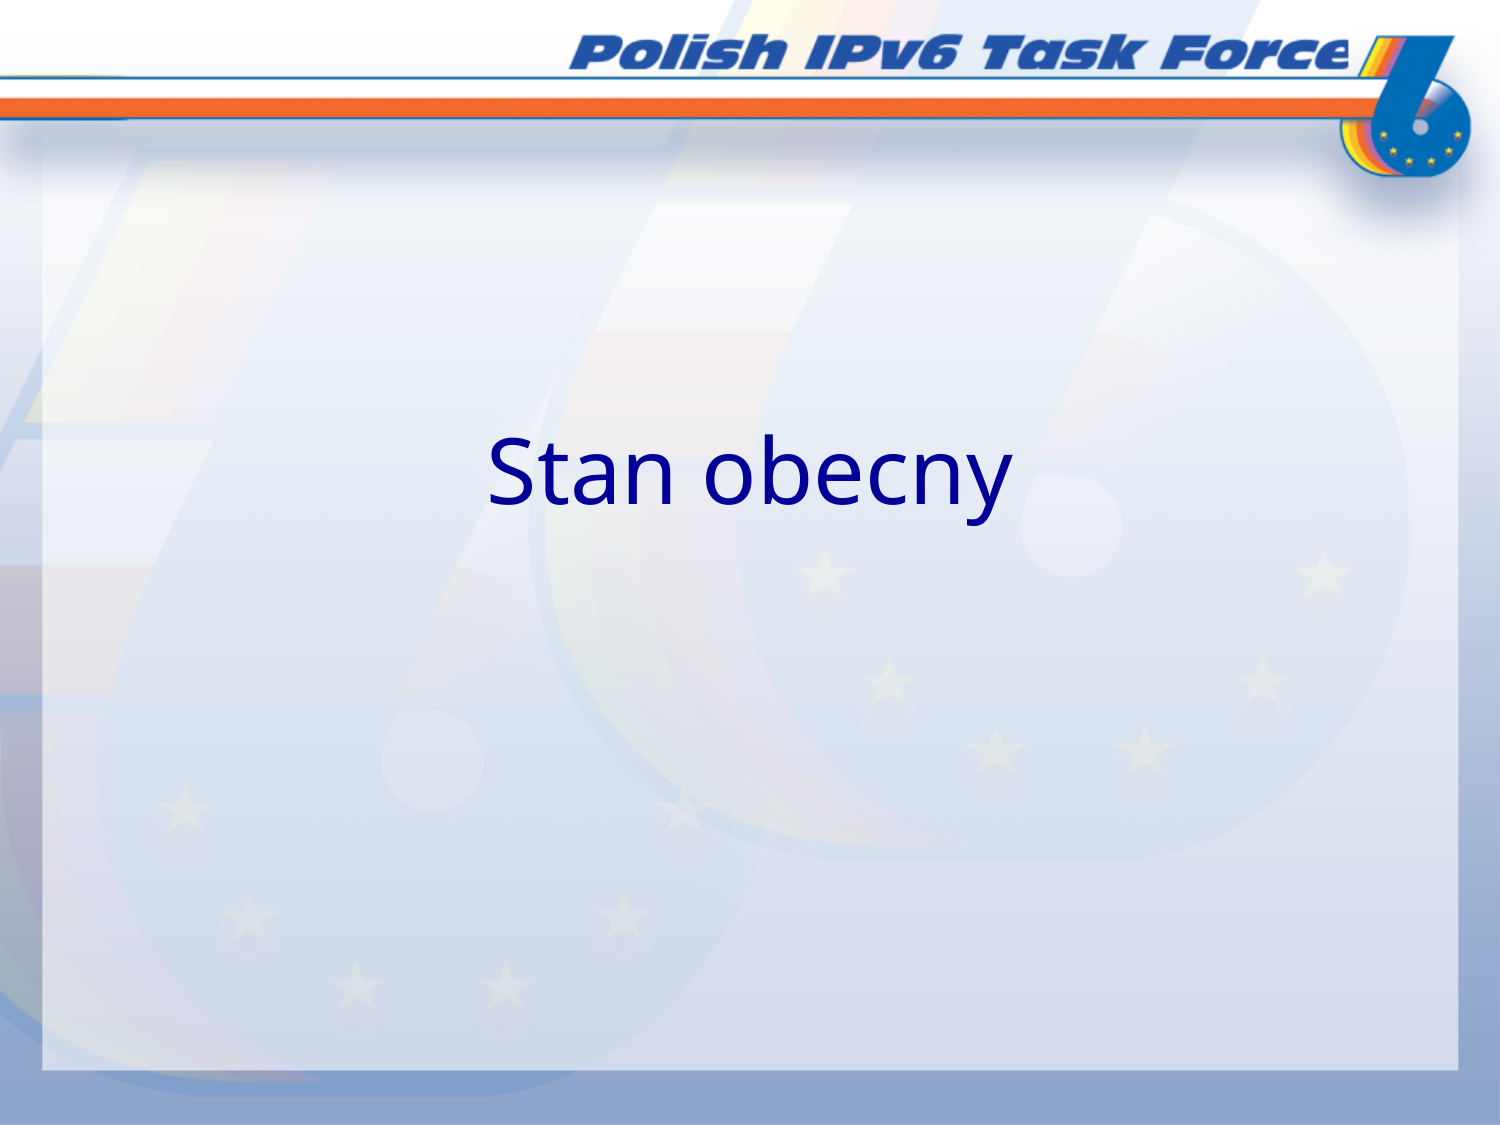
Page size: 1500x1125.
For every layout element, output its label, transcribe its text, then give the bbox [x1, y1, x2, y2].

title Stan obecny [112, 374, 1388, 563]
picture [0, 0, 1500, 1125]
